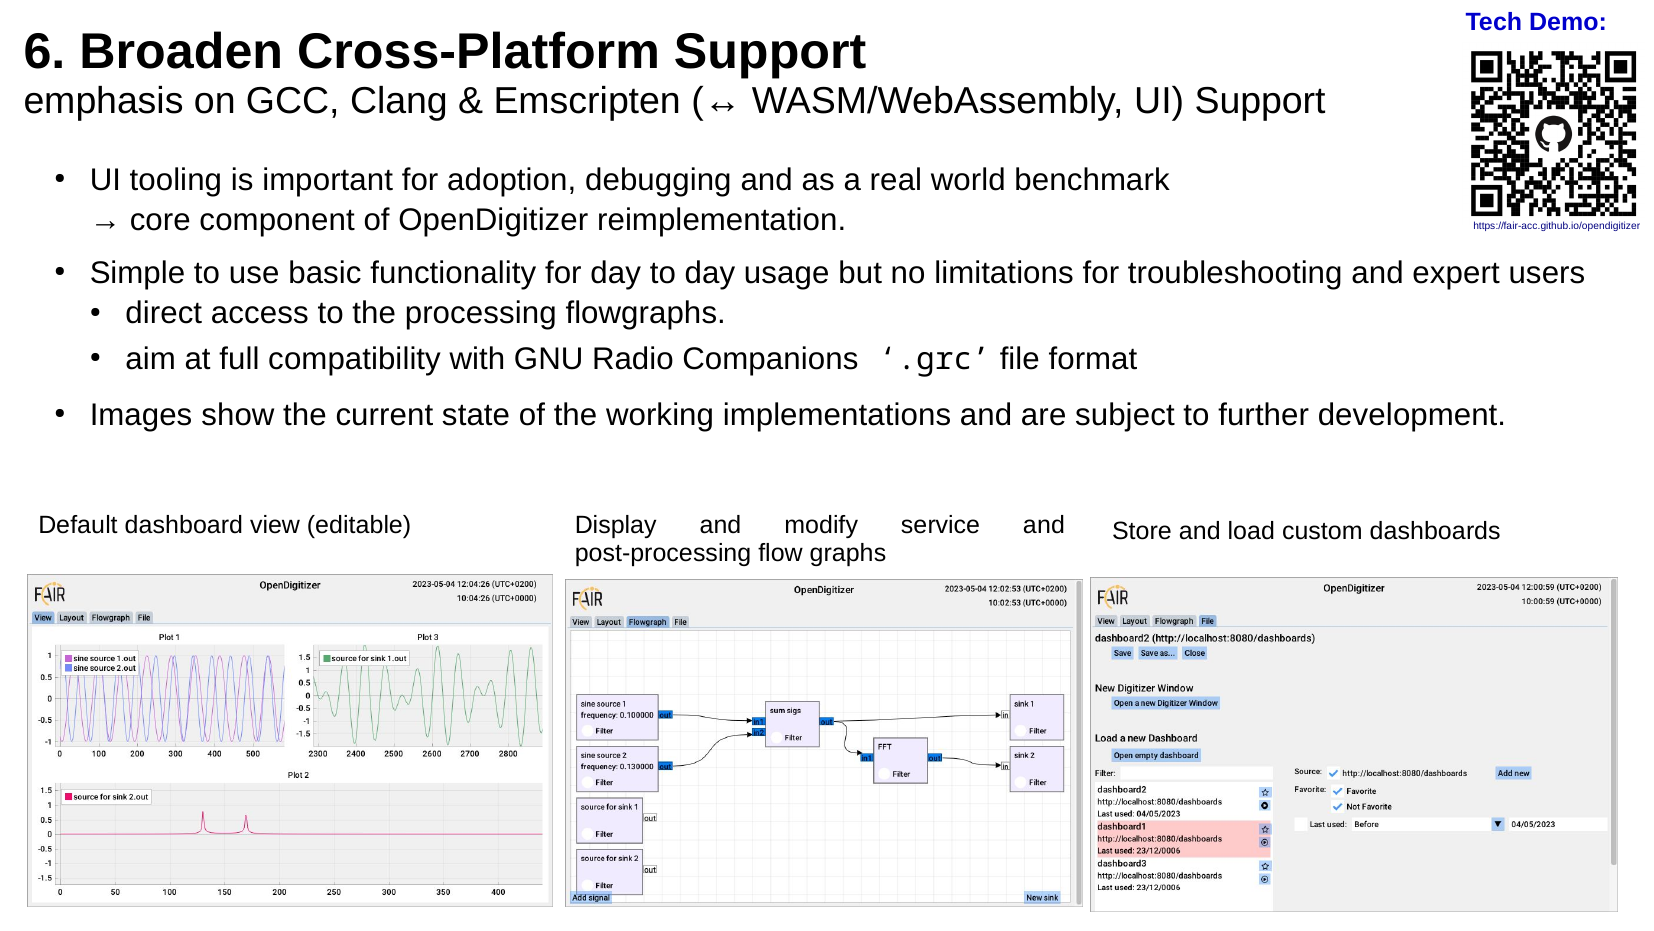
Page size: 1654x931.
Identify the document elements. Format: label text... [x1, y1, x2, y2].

text_box Display and modify service and post‑processing flow graphs [560, 503, 1081, 640]
text_box Store and load custom dashboards [1097, 509, 1618, 577]
text_box UI tooling is important for adoption, debugging and as a real world benchmark → core component of OpenDigitizer reimplementation. Simple to use basic functionality for day to day usage but no limitations for troubleshooting and expert users direct access to the processing flowgraphs. aim at full compatibility with GNU Radio Companions ‘.grc’ file format Images show the current state of the working implementations and are subject to further development. [39, 154, 1622, 436]
title 6. Broaden Cross-Platform Support emphasis on GCC, Clang & Emscripten (↔ WASM/WebAssembly, UI) Support [23, 5, 1462, 139]
text_box Tech Demo: [1450, 0, 1654, 58]
picture [1462, 58, 1645, 212]
picture [565, 579, 1083, 907]
picture [1090, 577, 1618, 912]
text_box Default dashboard view (editable) [23, 503, 545, 559]
text_box https://fair-acc.github.io/opendigitizer [1458, 212, 1654, 240]
picture [27, 574, 553, 907]
